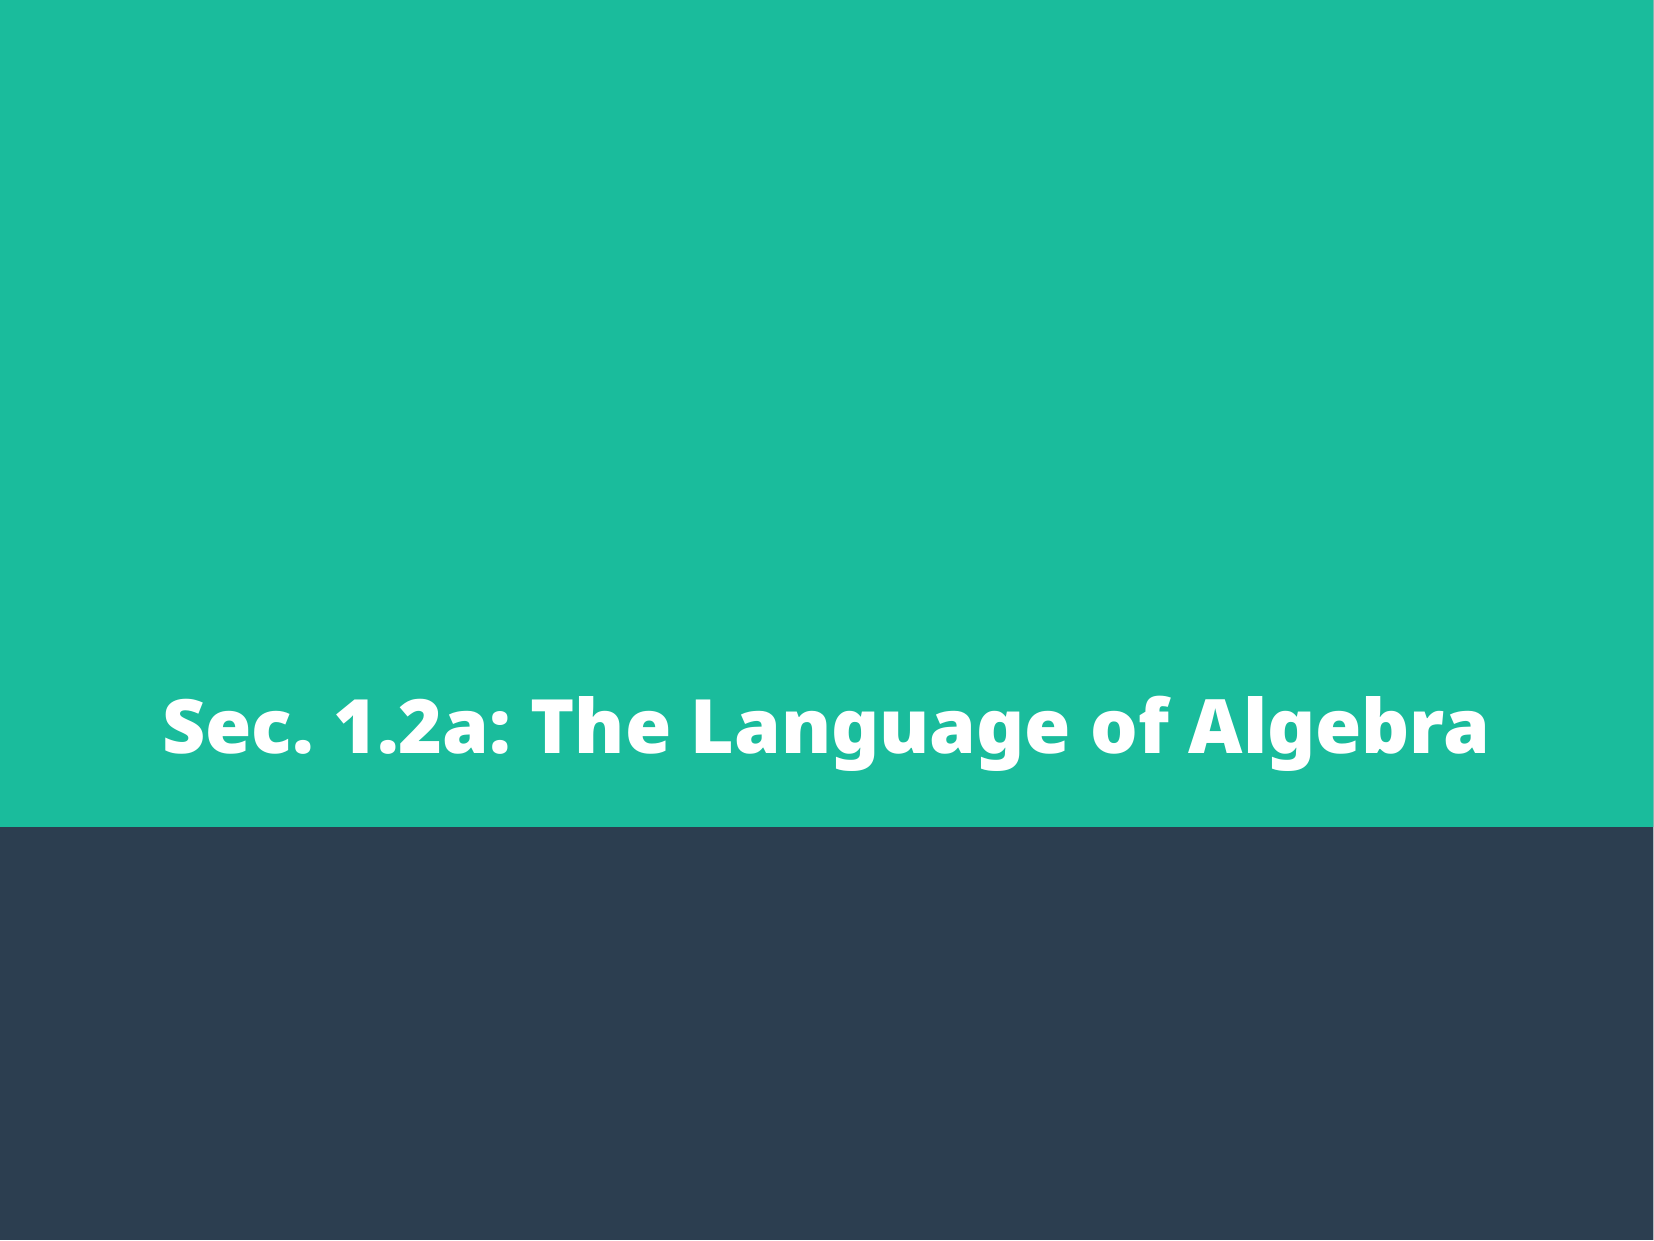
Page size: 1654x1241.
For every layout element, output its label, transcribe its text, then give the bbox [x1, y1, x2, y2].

title Sec. 1.2a: The Language of Algebra [59, 620, 1595, 778]
